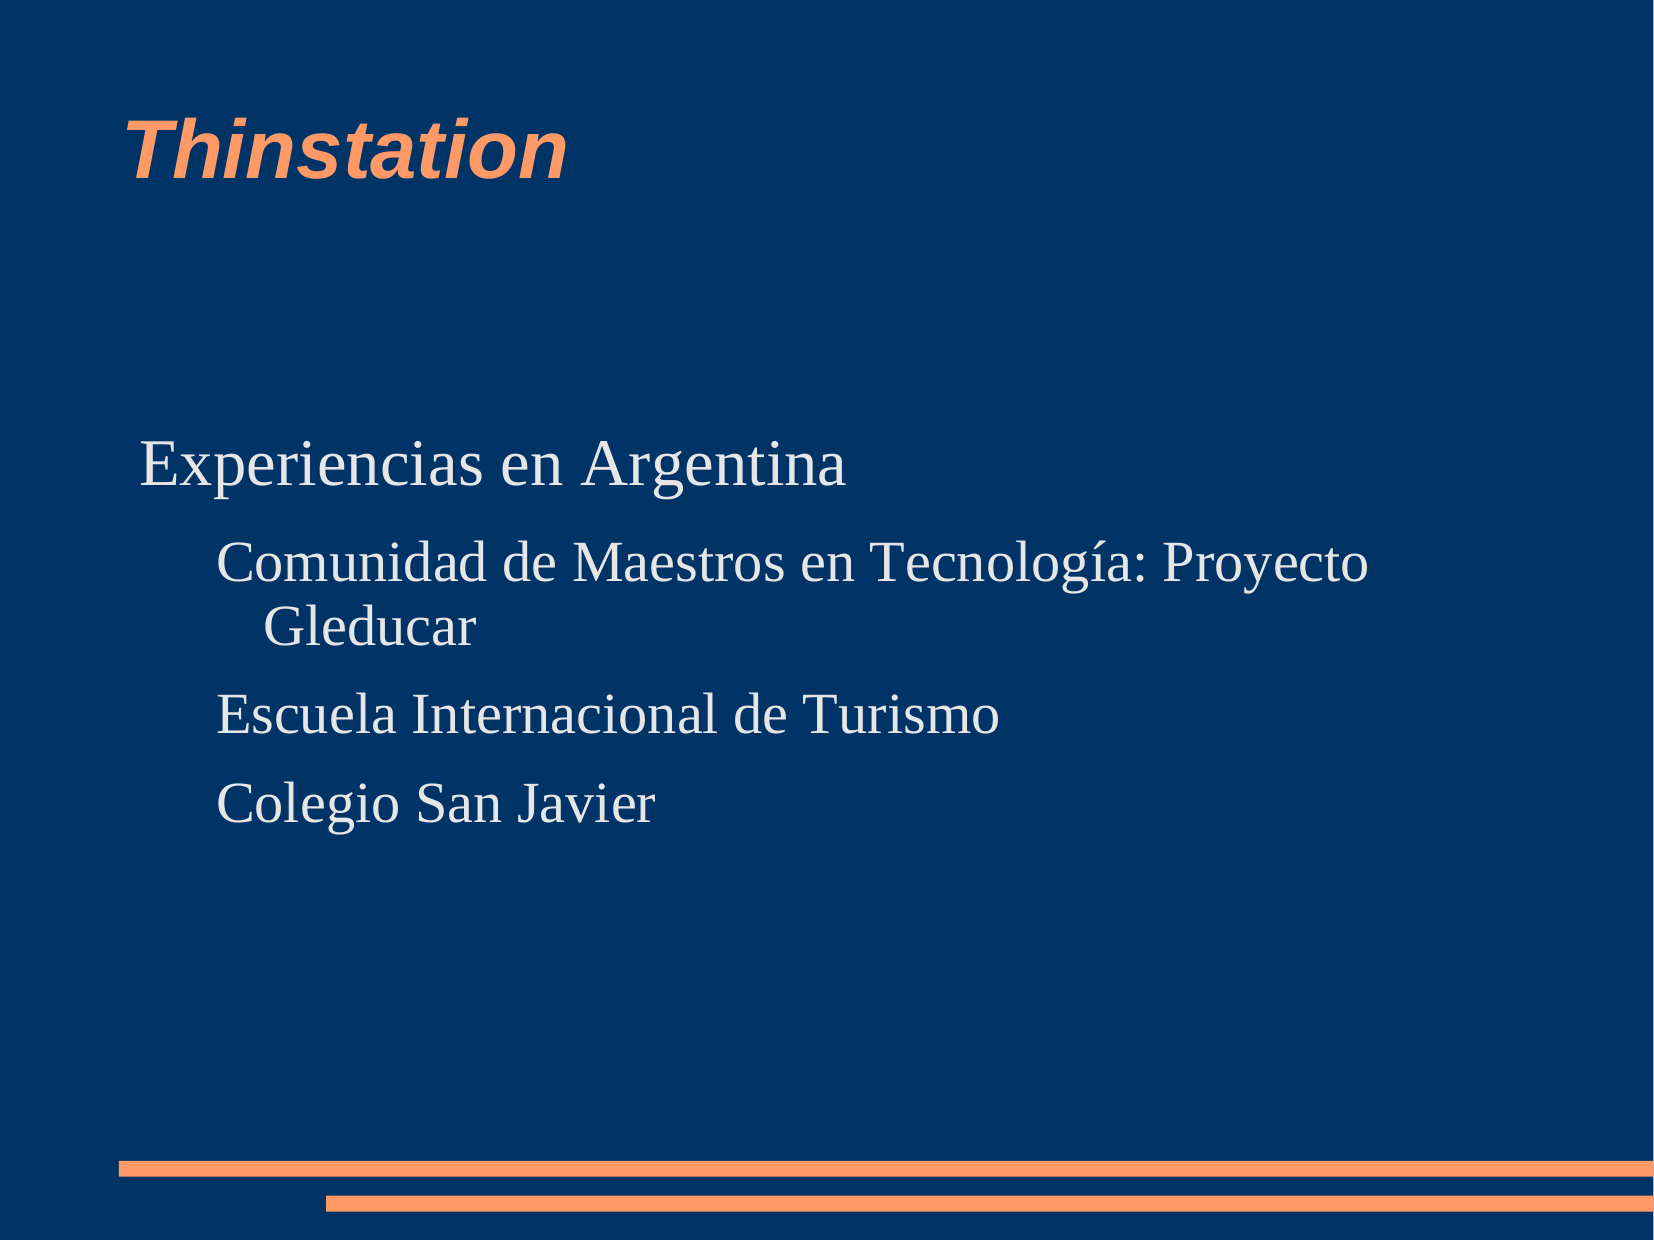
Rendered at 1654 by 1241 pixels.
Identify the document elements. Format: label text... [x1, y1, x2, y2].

title Thinstation [121, 46, 1534, 254]
list Experiencias en Argentina Comunidad de Maestros en Tecnología: Proyecto Gleducar Escuela Internacional de Turismo Colegio San Javier [121, 322, 1561, 1132]
